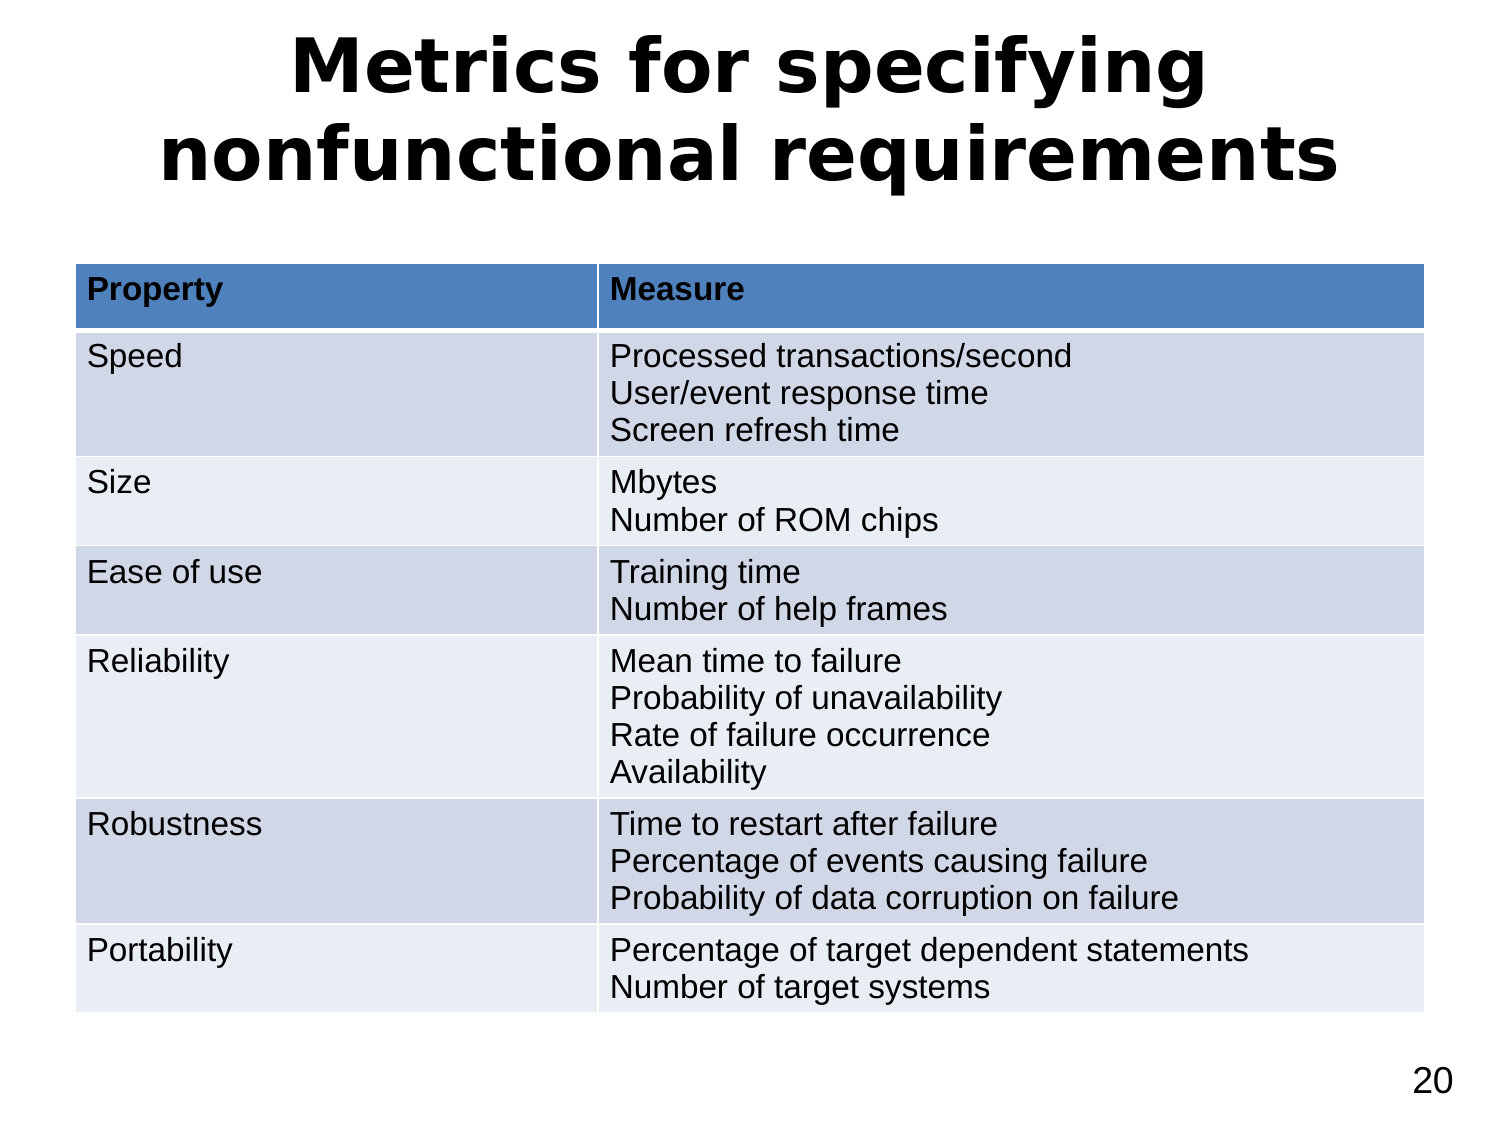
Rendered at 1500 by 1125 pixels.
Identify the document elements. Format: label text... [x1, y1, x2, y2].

title Metrics for specifying nonfunctional requirements [75, 23, 1425, 199]
table_cell Size [76, 457, 597, 545]
table_cell Reliability [76, 636, 597, 797]
table_cell Percentage of target dependent statements Number of target systems [599, 925, 1424, 1012]
table_cell Mbytes Number of ROM chips [599, 457, 1424, 545]
table_header Measure [599, 264, 1424, 328]
table_header Property [76, 264, 597, 328]
table_cell Time to restart after failure Percentage of events causing failure Probability of data corruption on failure [599, 799, 1424, 923]
table_cell Portability [76, 925, 597, 1012]
table_cell Processed transactions/second User/event response time Screen refresh time [599, 333, 1424, 456]
table_cell Ease of use [76, 546, 597, 634]
table_cell Mean time to failure Probability of unavailability Rate of failure occurrence Availability [599, 636, 1424, 797]
table_cell Speed [76, 333, 597, 456]
table_cell Robustness [76, 799, 597, 923]
table_cell Training time Number of help frames [599, 546, 1424, 634]
